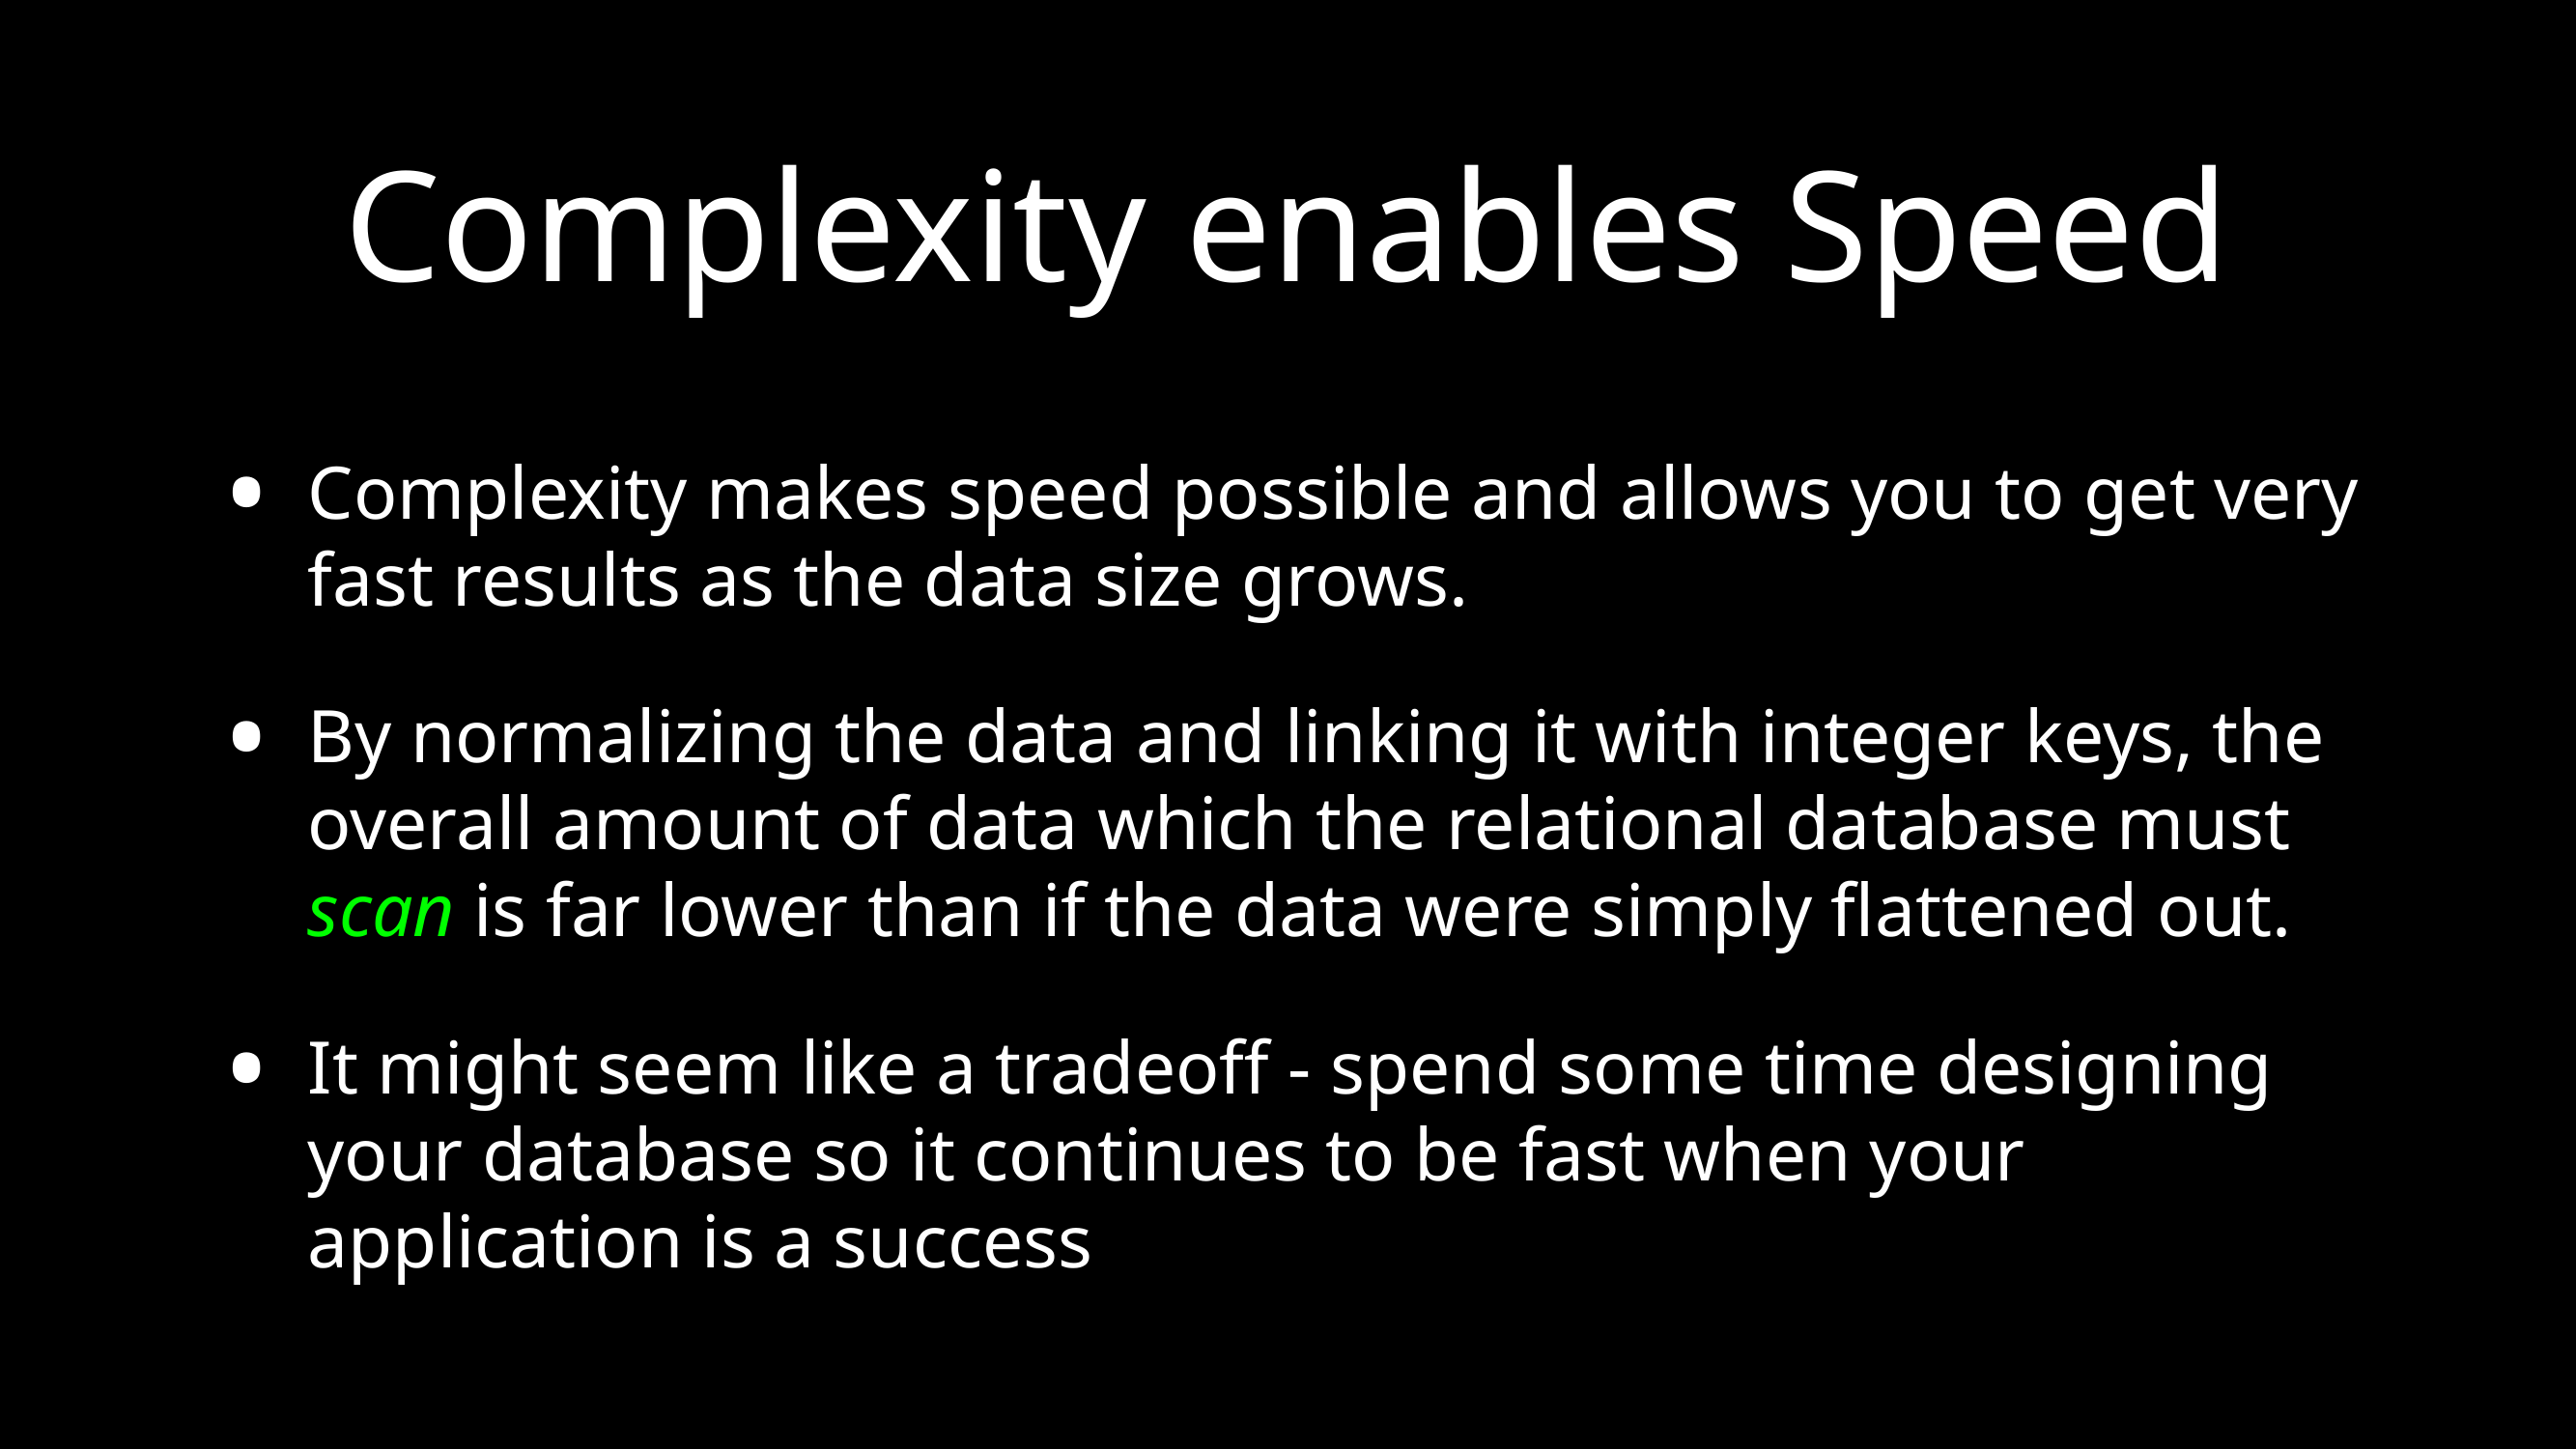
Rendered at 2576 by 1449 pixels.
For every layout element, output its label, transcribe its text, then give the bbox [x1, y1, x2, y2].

list Complexity makes speed possible and allows you to get very fast results as the data size grows. By normalizing the data and linking it with integer keys, the overall amount of data which the relational database must scan is far lower than if the data were simply flattened out. It might seem like a tradeoff - spend some time designing your database so it continues to be fast when your application is a success [183, 412, 2392, 1317]
title Complexity enables Speed [183, 38, 2392, 403]
